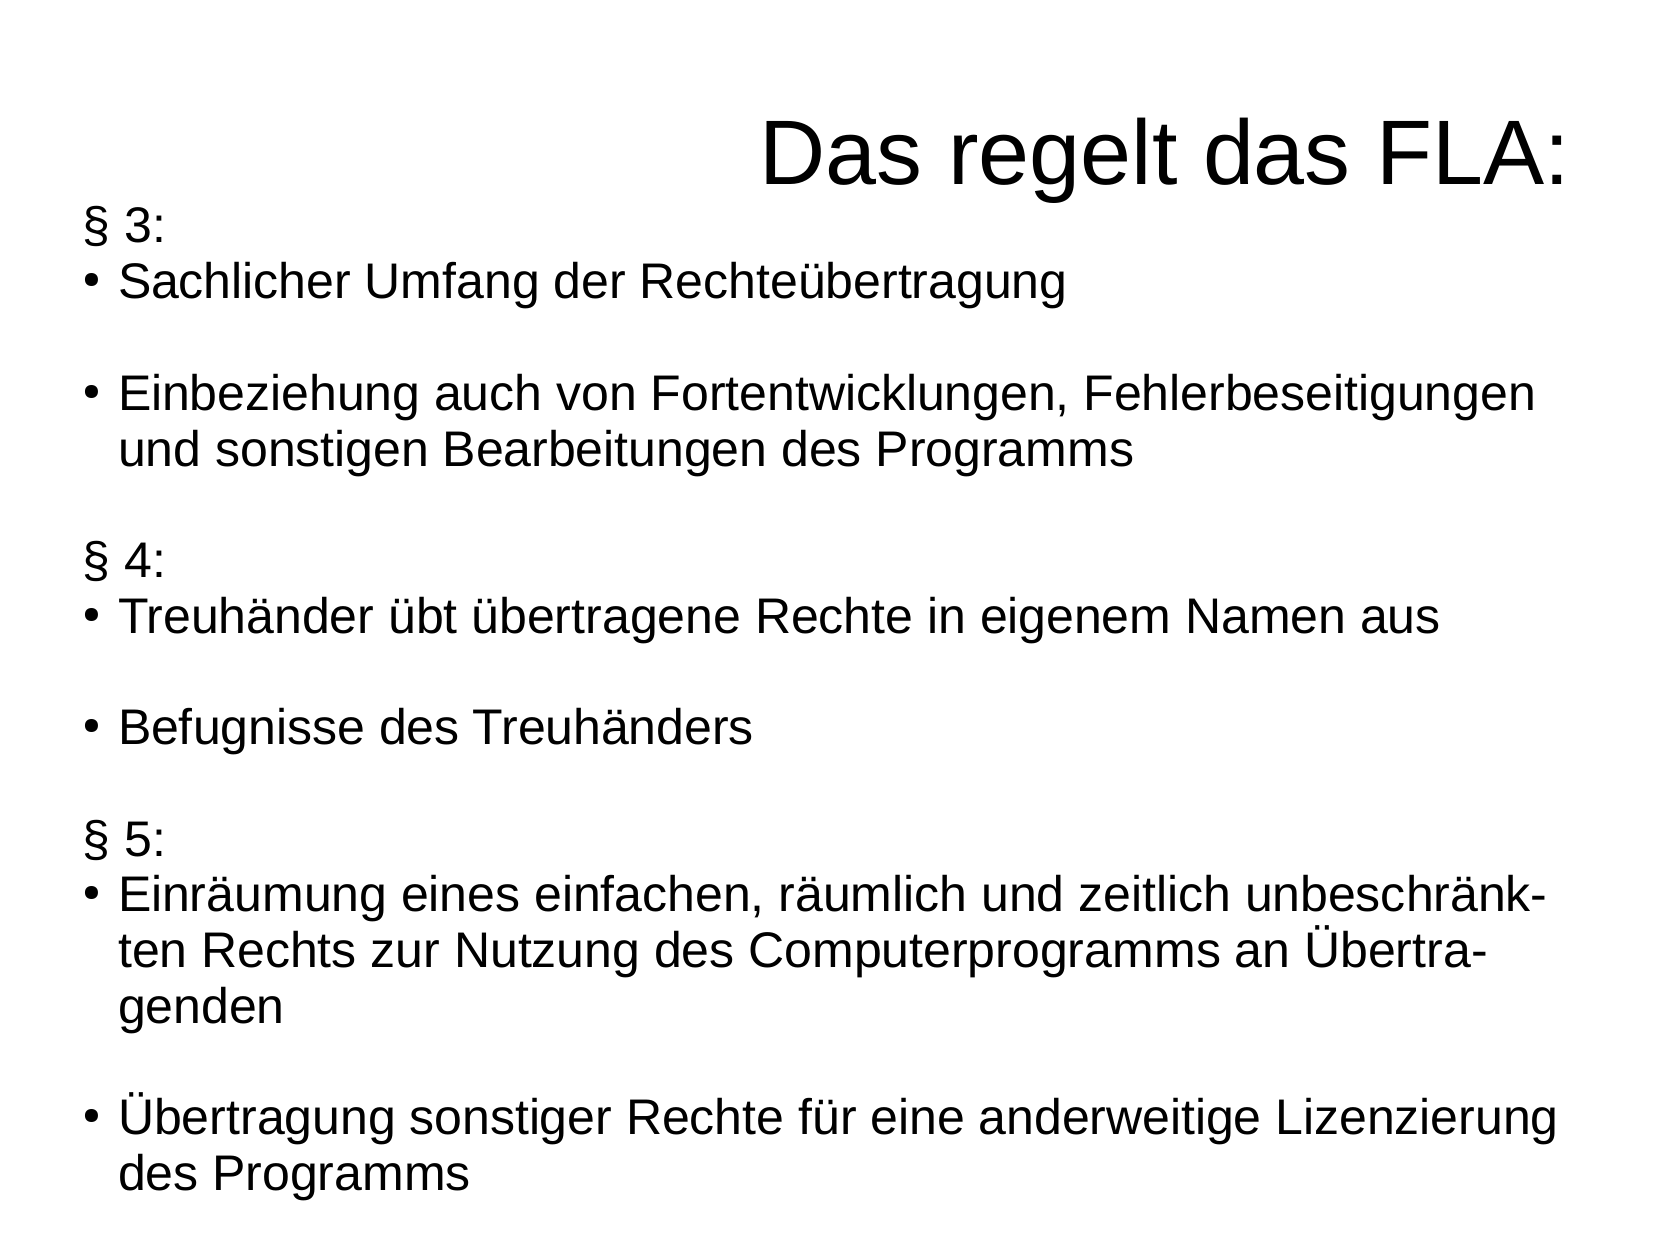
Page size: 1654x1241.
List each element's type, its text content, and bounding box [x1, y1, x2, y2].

title Das regelt das FLA: [82, 56, 1571, 197]
subtitle § 3: Sachlicher Umfang der Rechteübertragung Einbeziehung auch von Fortentwicklungen, Fehlerbeseitigungen und sonstigen Bearbeitungen des Programms § 4: Treuhänder übt übertragene Rechte in eigenem Namen aus Befugnisse des Treuhänders § 5: Einräumung eines einfachen, räumlich und zeitlich unbeschränk-ten Rechts zur Nutzung des Computerprogramms an Übertra-genden Übertragung sonstiger Rechte für eine anderweitige Lizenzierung des Programms [82, 197, 1571, 1202]
